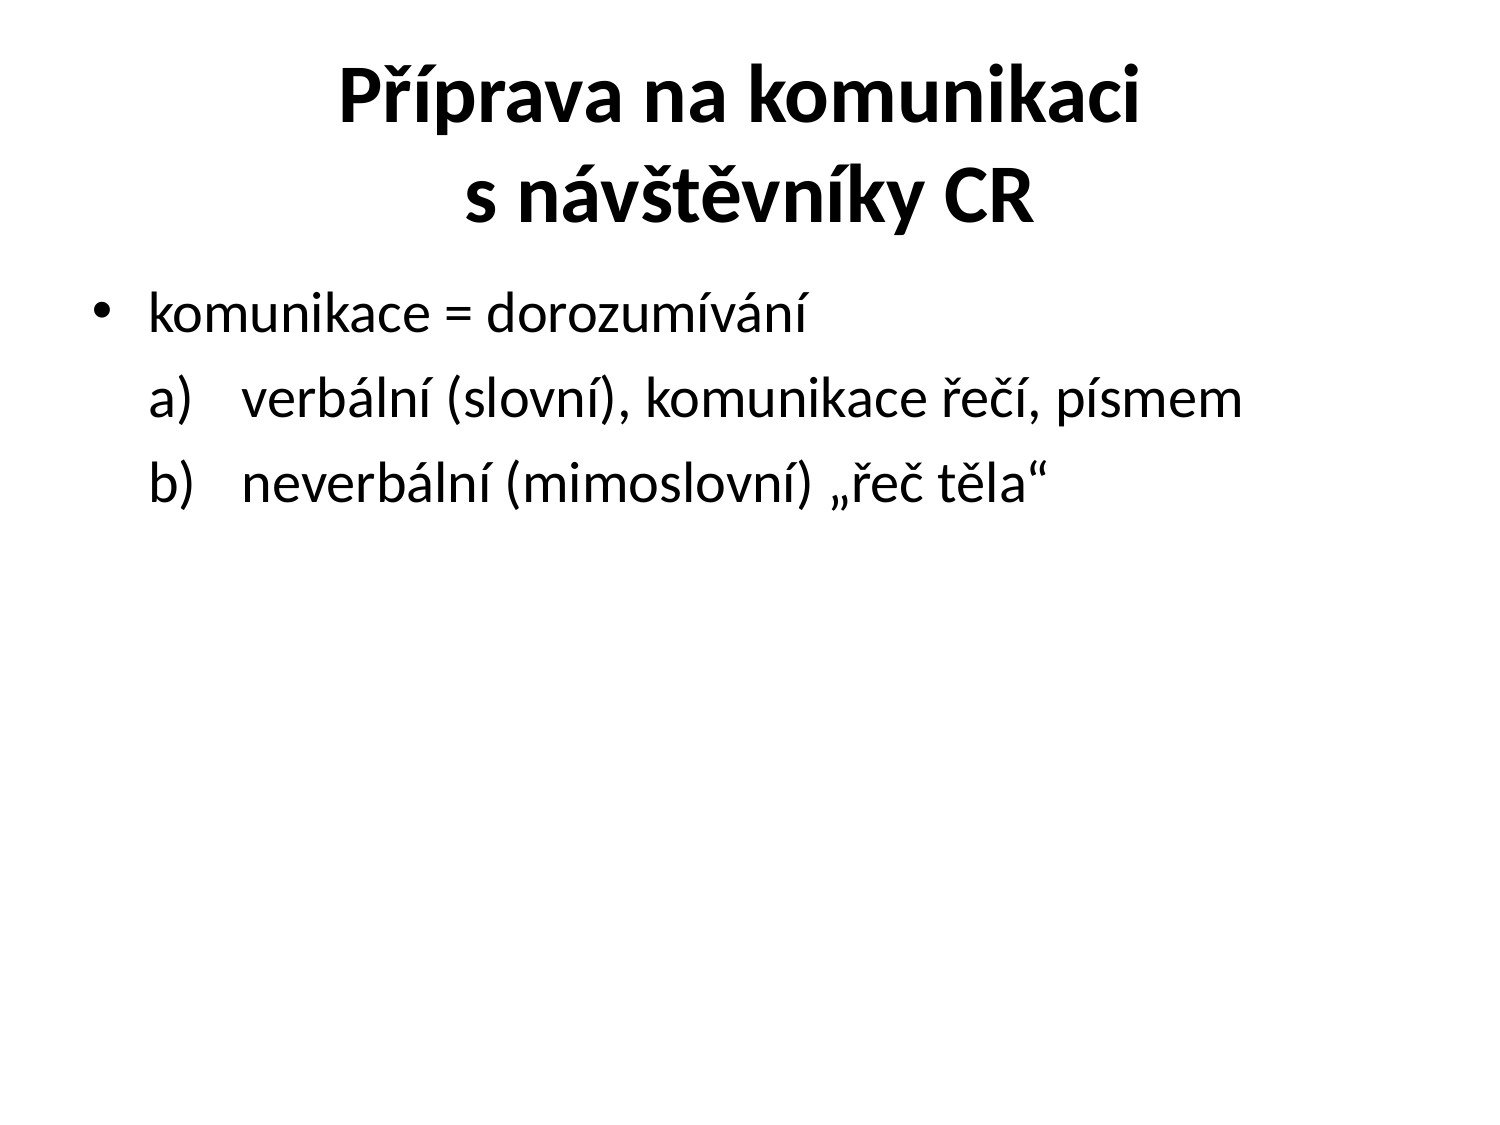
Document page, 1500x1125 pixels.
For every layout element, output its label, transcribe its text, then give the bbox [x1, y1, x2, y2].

title Příprava na komunikaci s návštěvníky CR [75, 31, 1426, 247]
list komunikace = dorozumívání a) verbální (slovní), komunikace řečí, písmem b) neverbální (mimoslovní) „řeč těla“ [76, 267, 1427, 1010]
